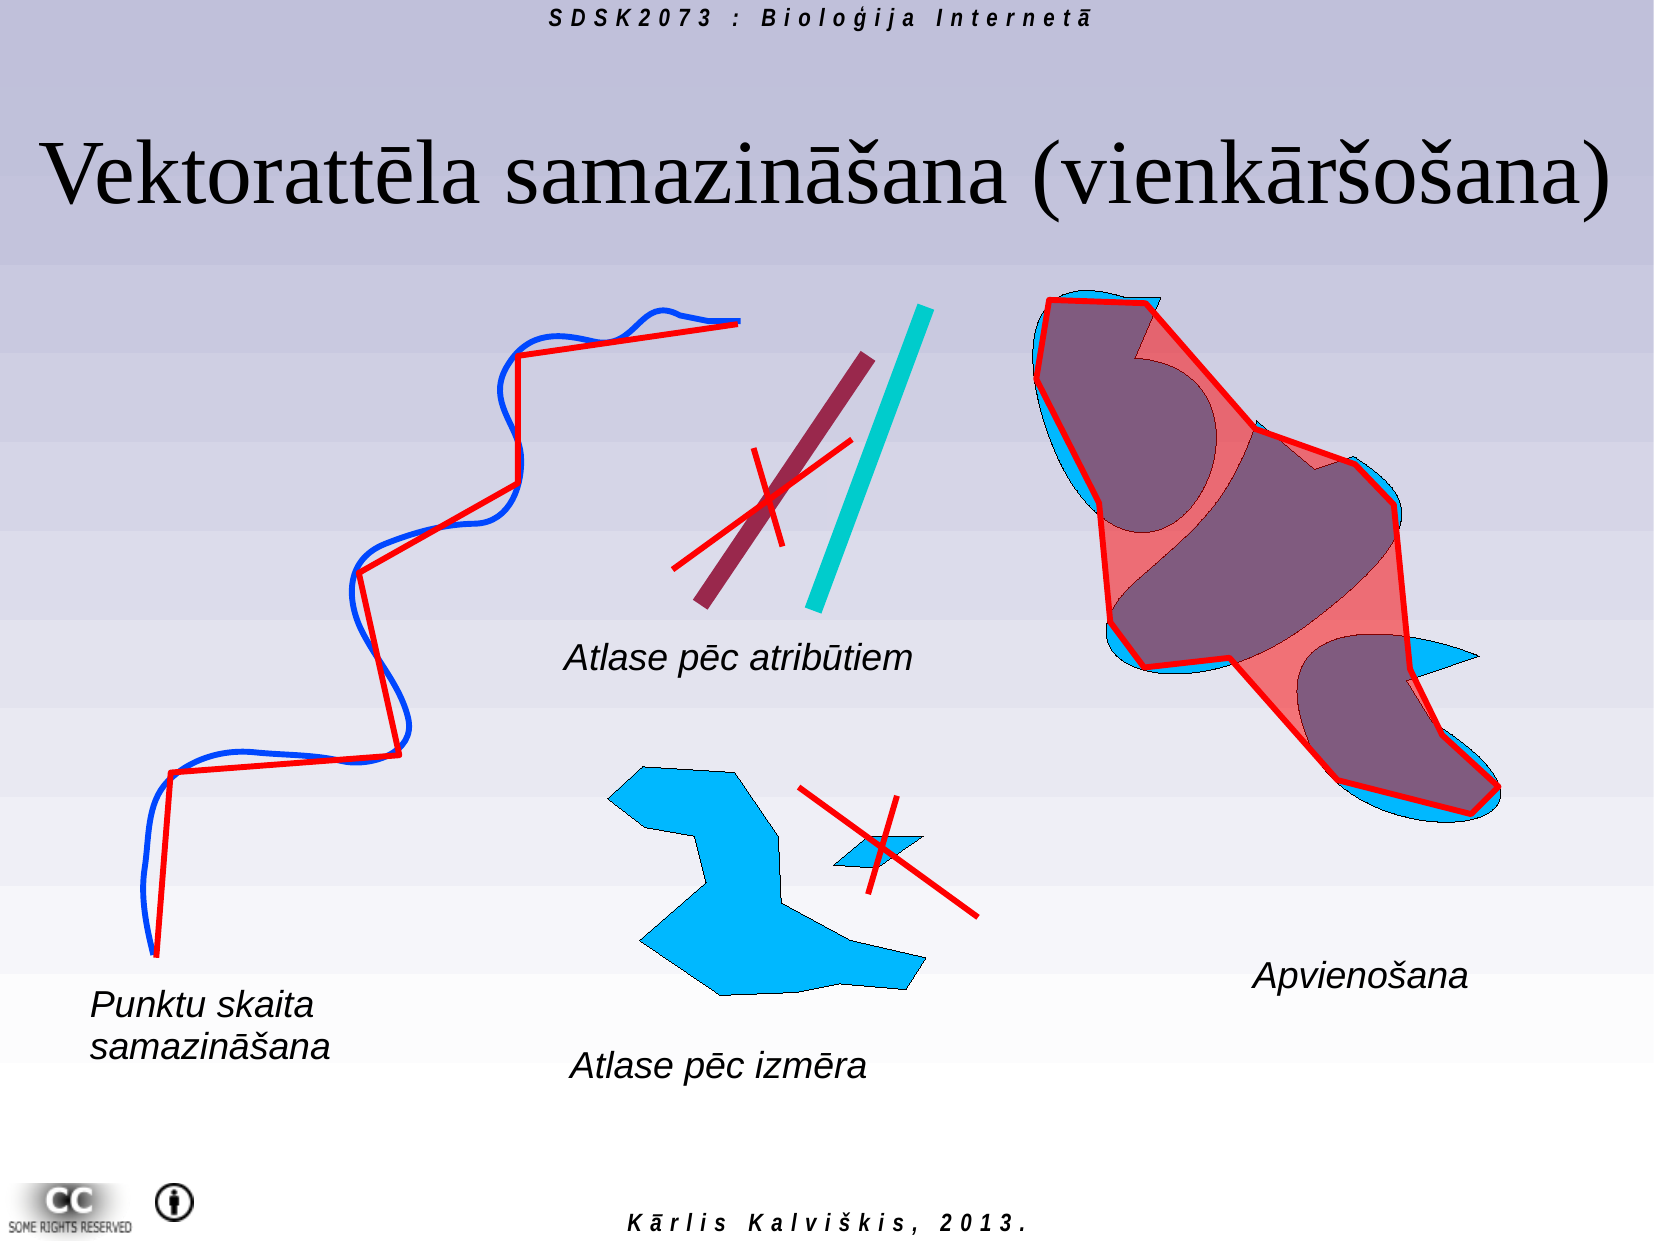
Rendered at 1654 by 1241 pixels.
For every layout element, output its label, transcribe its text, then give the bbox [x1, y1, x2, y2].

text_box Atlase pēc atribūtiem [564, 636, 914, 679]
text_box Atlase pēc izmēra [570, 1044, 867, 1087]
picture [0, 0, 1654, 1241]
text_box [1032, 290, 1501, 823]
text_box Punktu skaita samazināšana [89, 983, 330, 1068]
text_box [833, 839, 877, 868]
text_box Apvienošana [1252, 954, 1470, 997]
text_box [873, 836, 881, 841]
text_box [880, 854, 891, 866]
title Vektorattēla samazināšana (vienkāršošana) [29, 49, 1625, 296]
text_box [607, 766, 926, 996]
text_box [886, 836, 924, 854]
